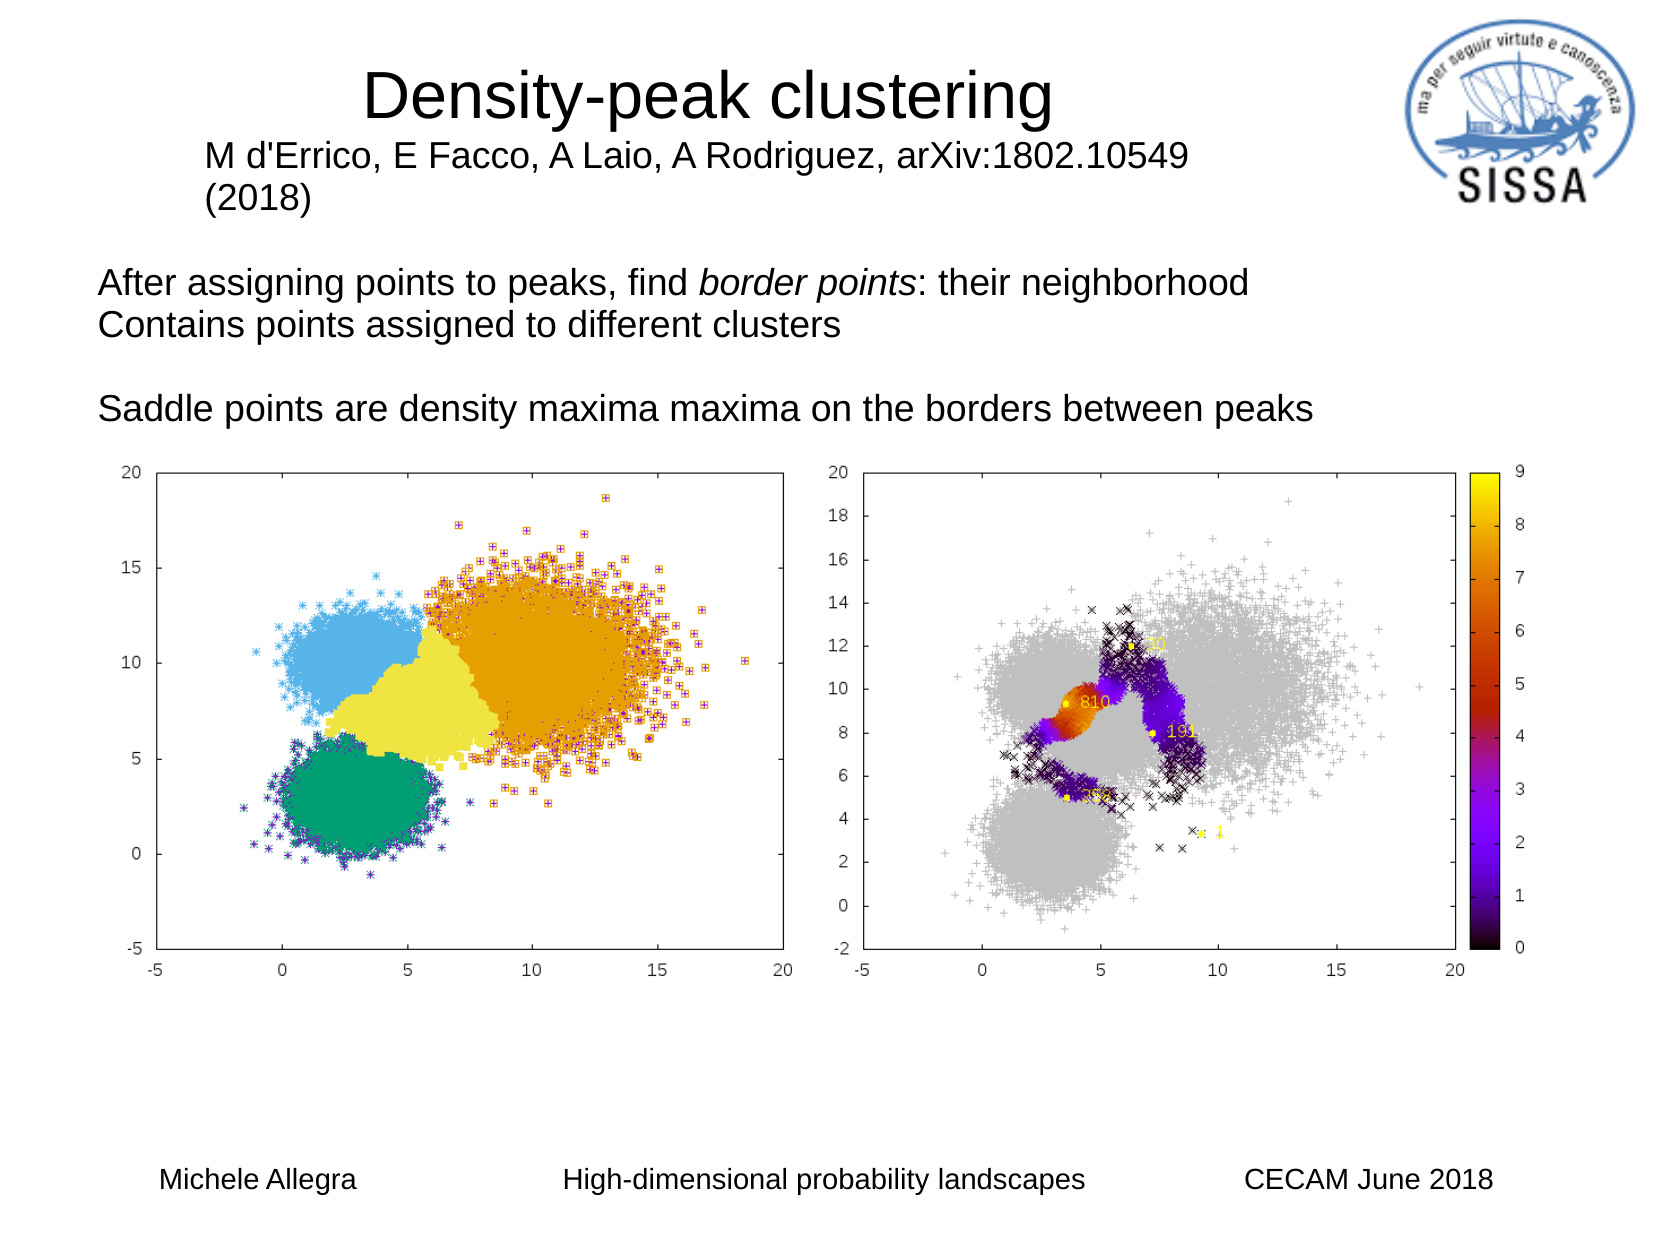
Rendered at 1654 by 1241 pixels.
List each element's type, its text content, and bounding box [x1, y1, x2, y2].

title Density-peak clustering [82, 44, 1335, 147]
text_box M d'Errico, E Facco, A Laio, A Rodriguez, arXiv:1802.10549 (2018) [189, 127, 1323, 226]
picture [1391, 16, 1652, 207]
picture [94, 450, 1524, 993]
title Michele Allegra High-dimensional probability landscapes CECAM June 2018 [82, 1141, 1571, 1217]
text_box After assigning points to peaks, find border points: their neighborhood Contains points assigned to different clusters Saddle points are density maxima maxima on the borders between peaks [82, 253, 1382, 516]
